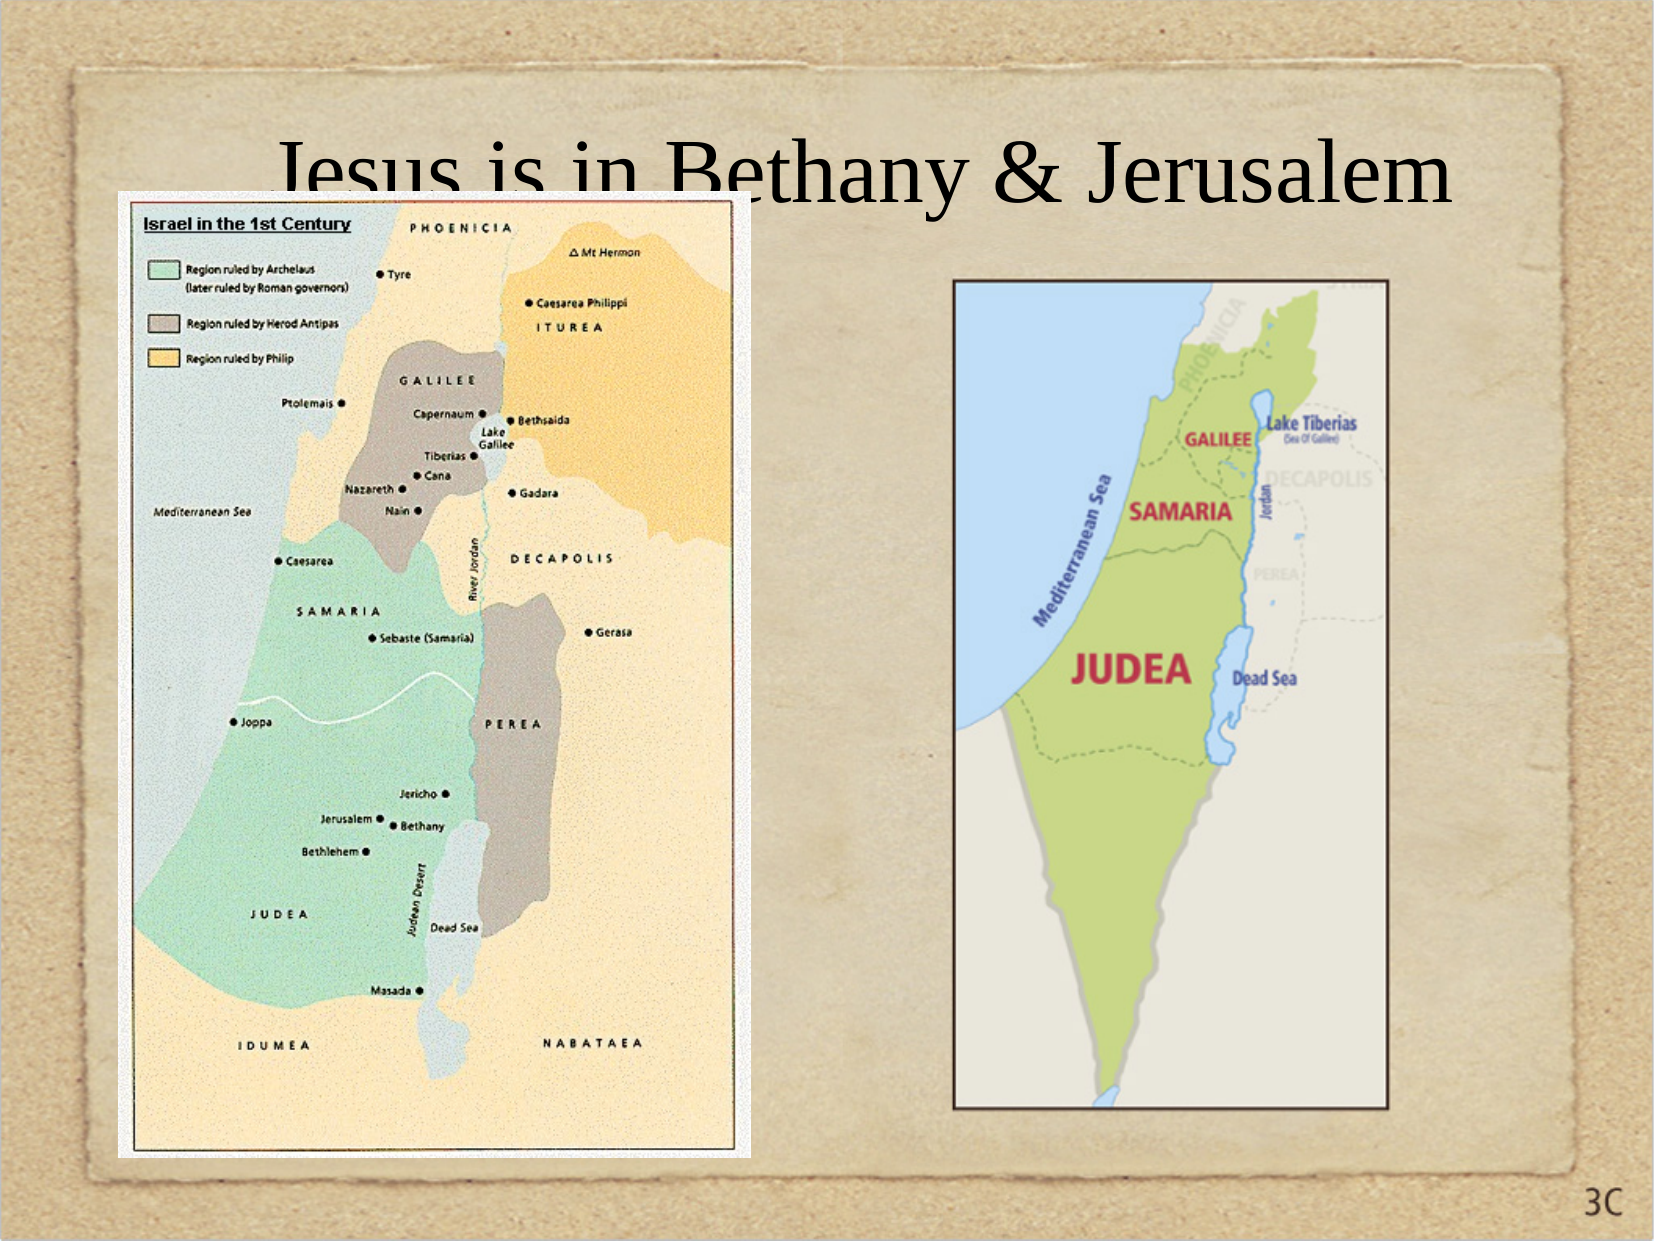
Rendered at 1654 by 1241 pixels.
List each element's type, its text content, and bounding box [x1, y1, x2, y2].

text_box Jesus is in Bethany & Jerusalem [187, 62, 1538, 180]
picture [0, 0, 1654, 1241]
text_box [751, 660, 1654, 961]
